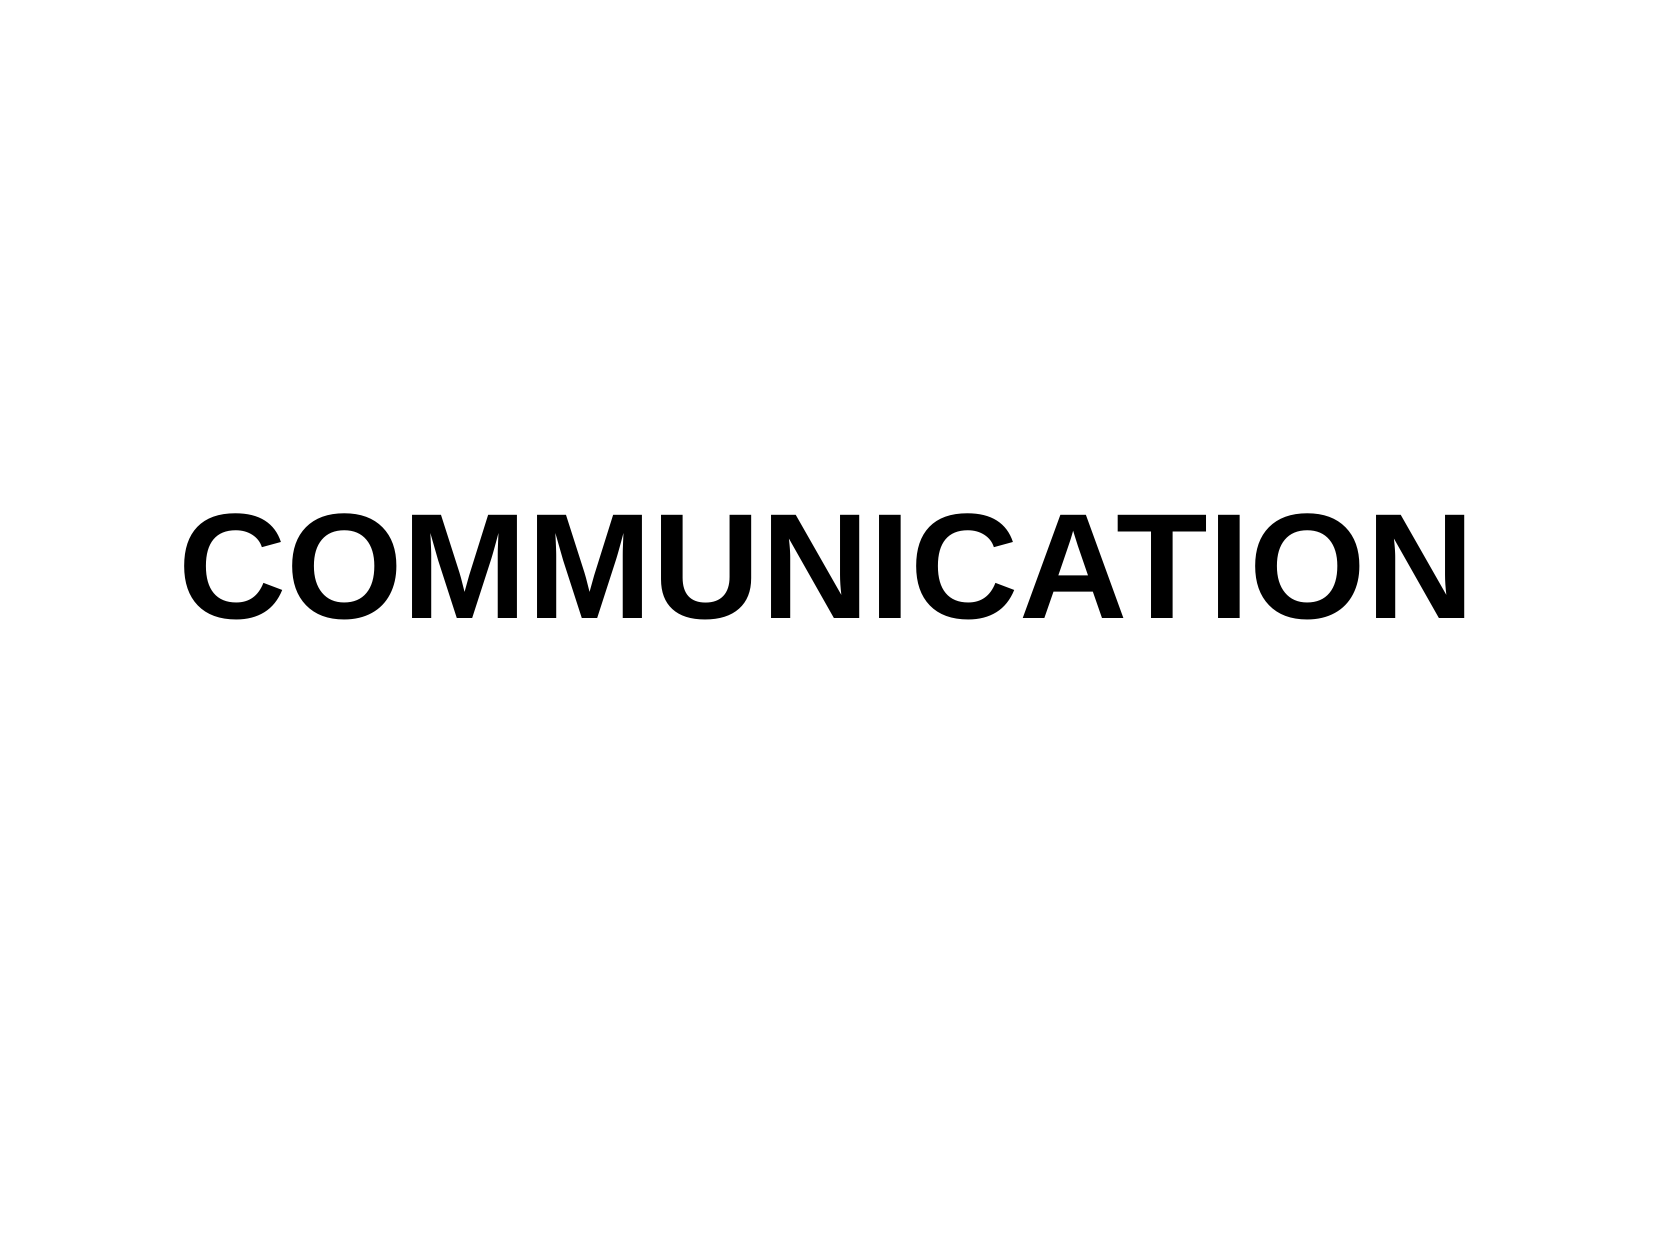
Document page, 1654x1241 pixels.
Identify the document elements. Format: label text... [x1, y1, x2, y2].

title COMMUNICATION [82, 462, 1571, 670]
